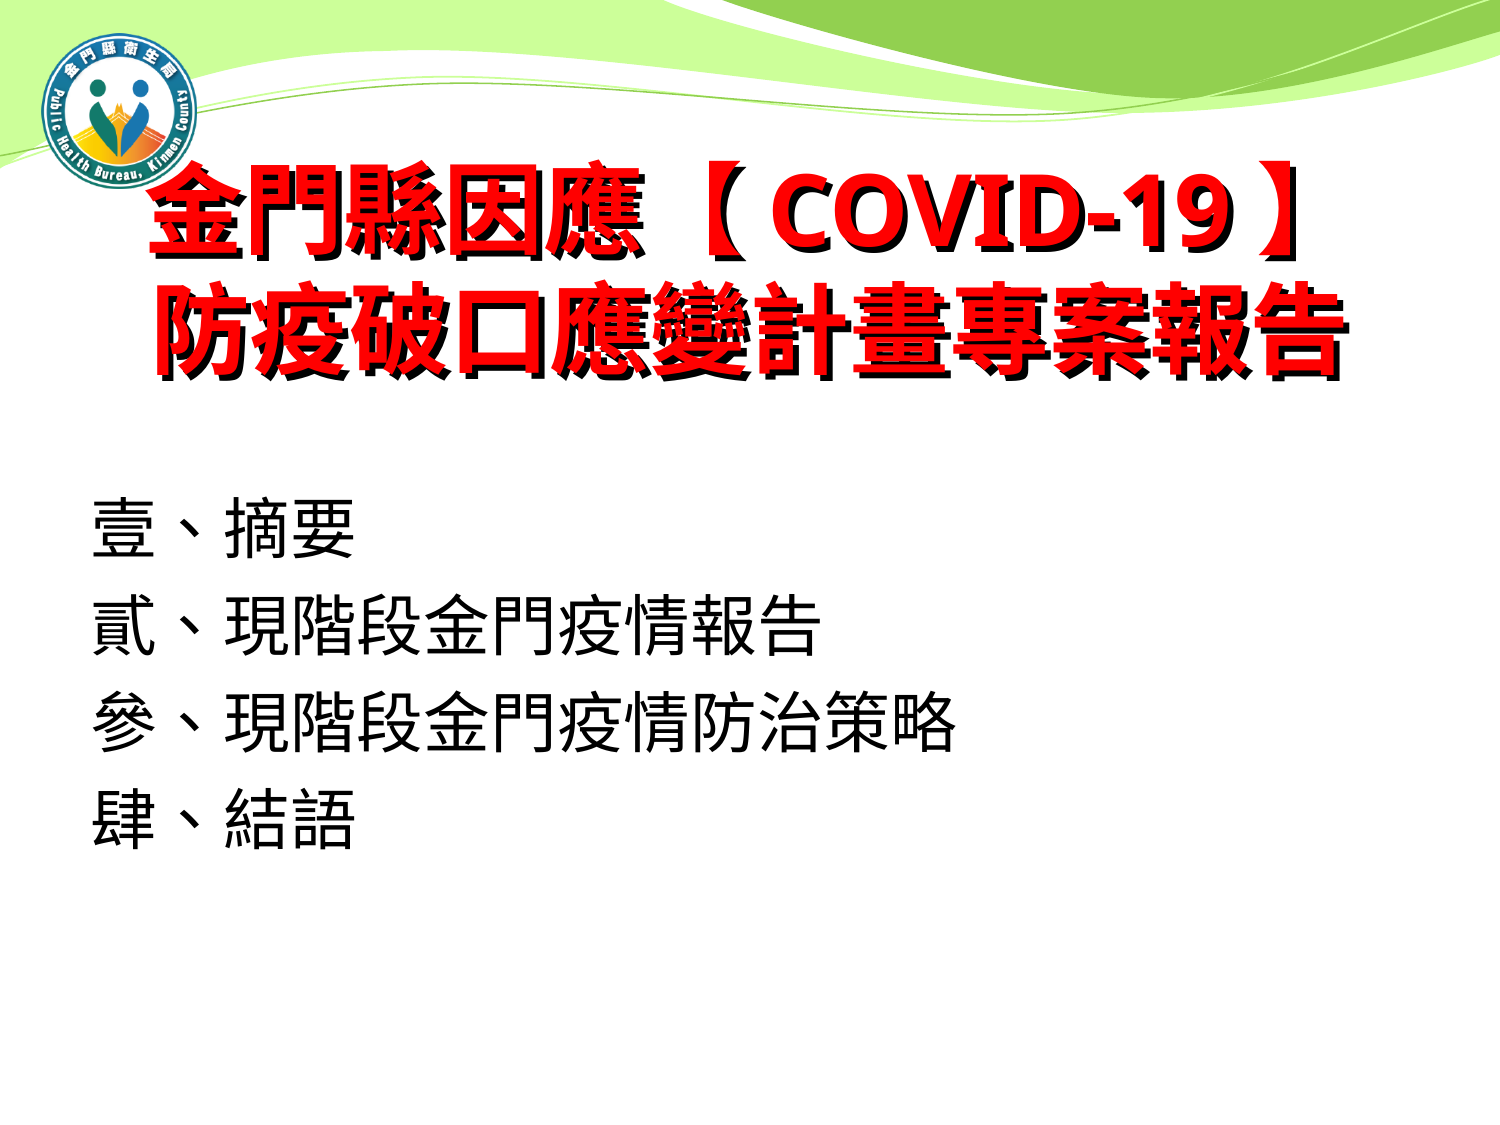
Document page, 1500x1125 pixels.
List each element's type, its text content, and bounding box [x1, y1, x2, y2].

title 金門縣因應【COVID-19】 防疫破口應變計畫專案報告 [75, 172, 1426, 361]
picture [41, 33, 197, 189]
list 壹、摘要 貳、現階段金門疫情報告 參、現階段金門疫情防治策略 肆、結語 [75, 479, 1426, 1000]
